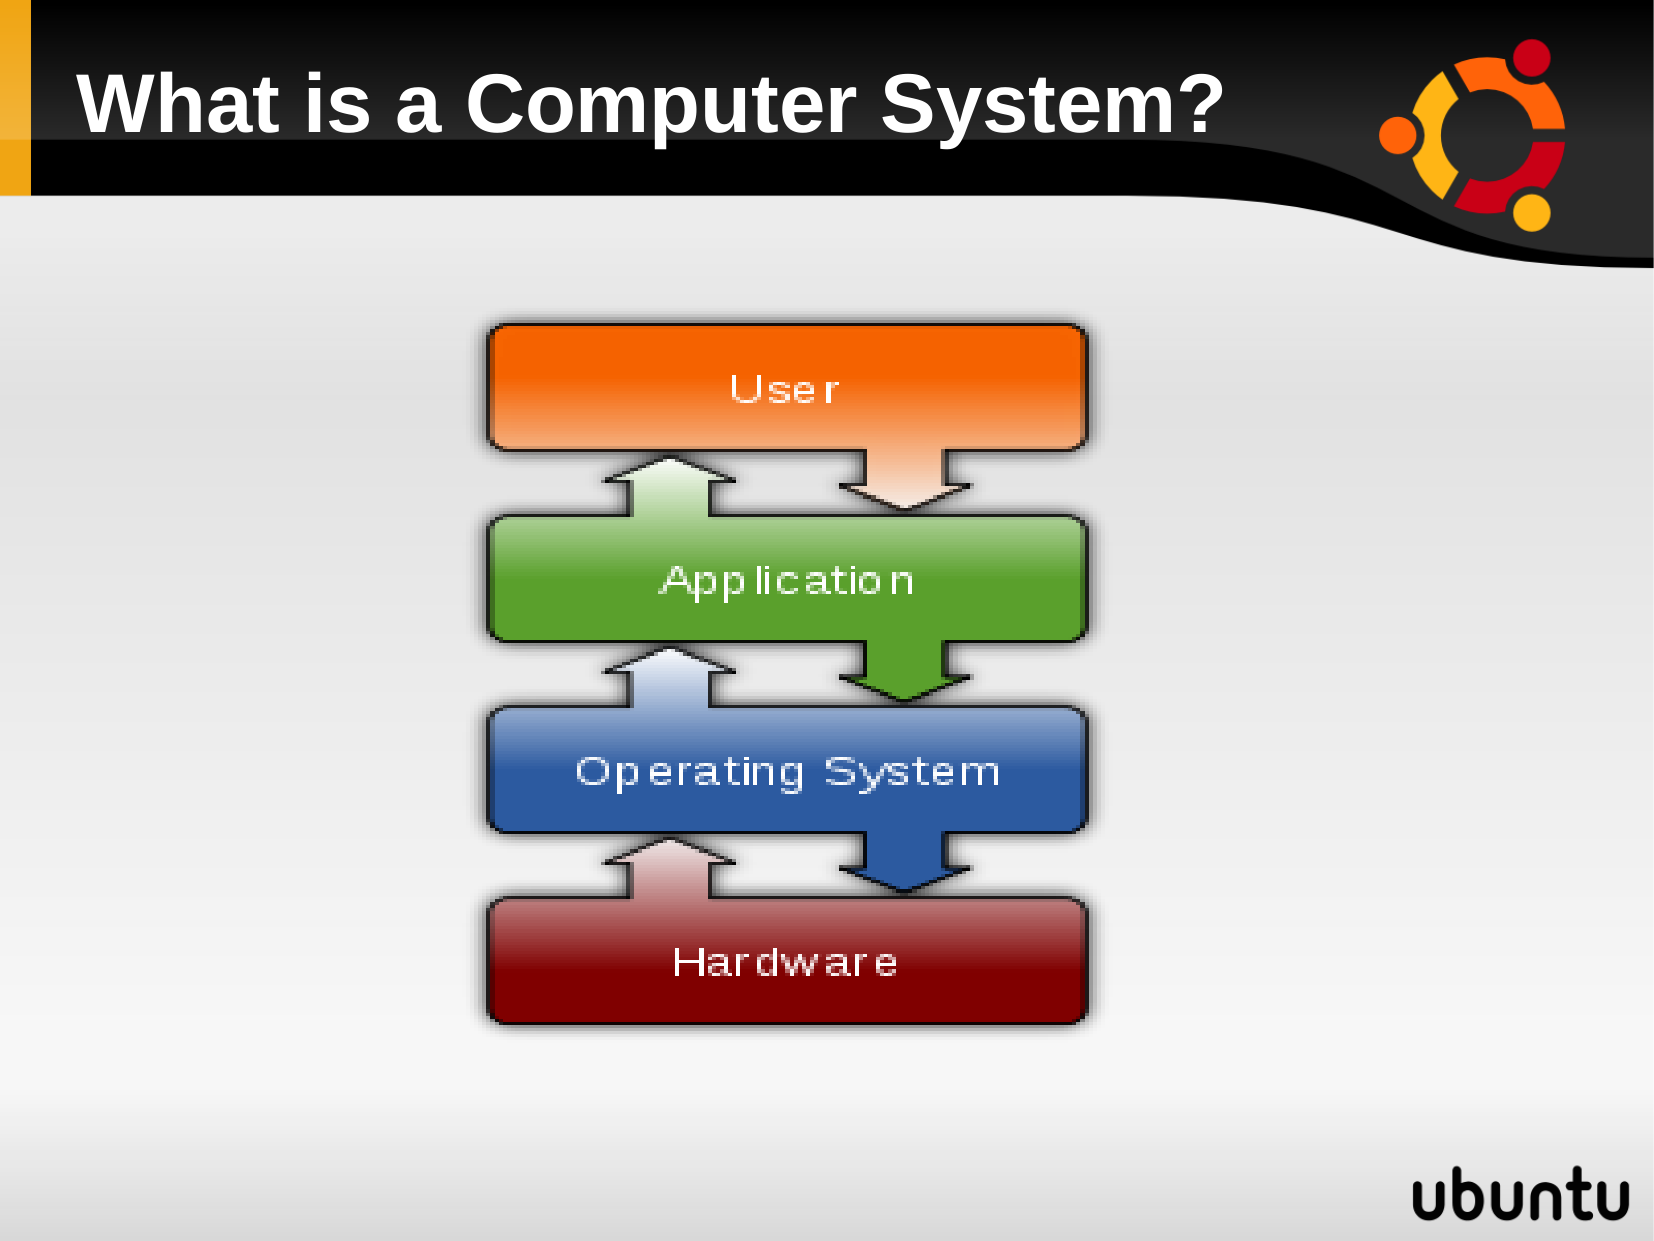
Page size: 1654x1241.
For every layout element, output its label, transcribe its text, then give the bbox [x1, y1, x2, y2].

title What is a Computer System? [76, 0, 1565, 208]
picture [0, 0, 1654, 1241]
